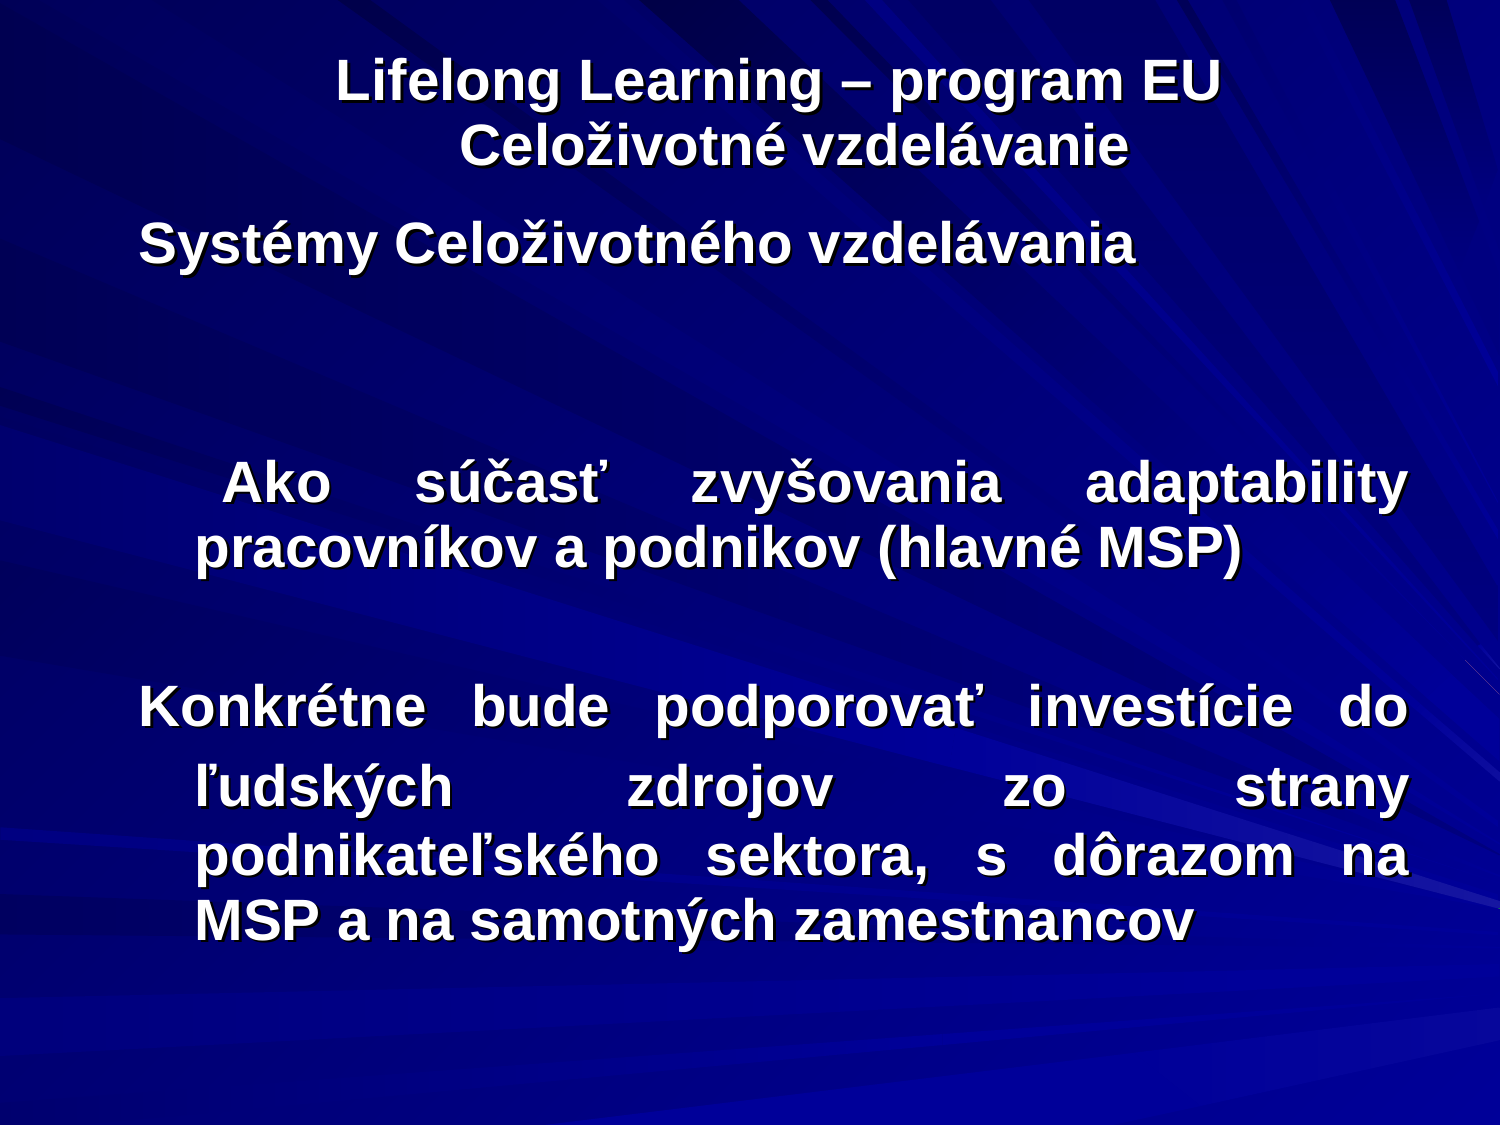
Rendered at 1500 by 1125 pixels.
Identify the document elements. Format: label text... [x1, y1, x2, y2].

title Lifelong Learning – program EU Celoživotné vzdelávanie [171, 32, 1388, 203]
list Systémy Celoživotného vzdelávania Ako súčasť zvyšovania adaptability pracovníkov a podnikov (hlavné MSP) Konkrétne bude podporovať investície do ľudských zdrojov zo strany podnikateľského sektora, s dôrazom na MSP a na samotných zamestnancov [123, 203, 1425, 1125]
